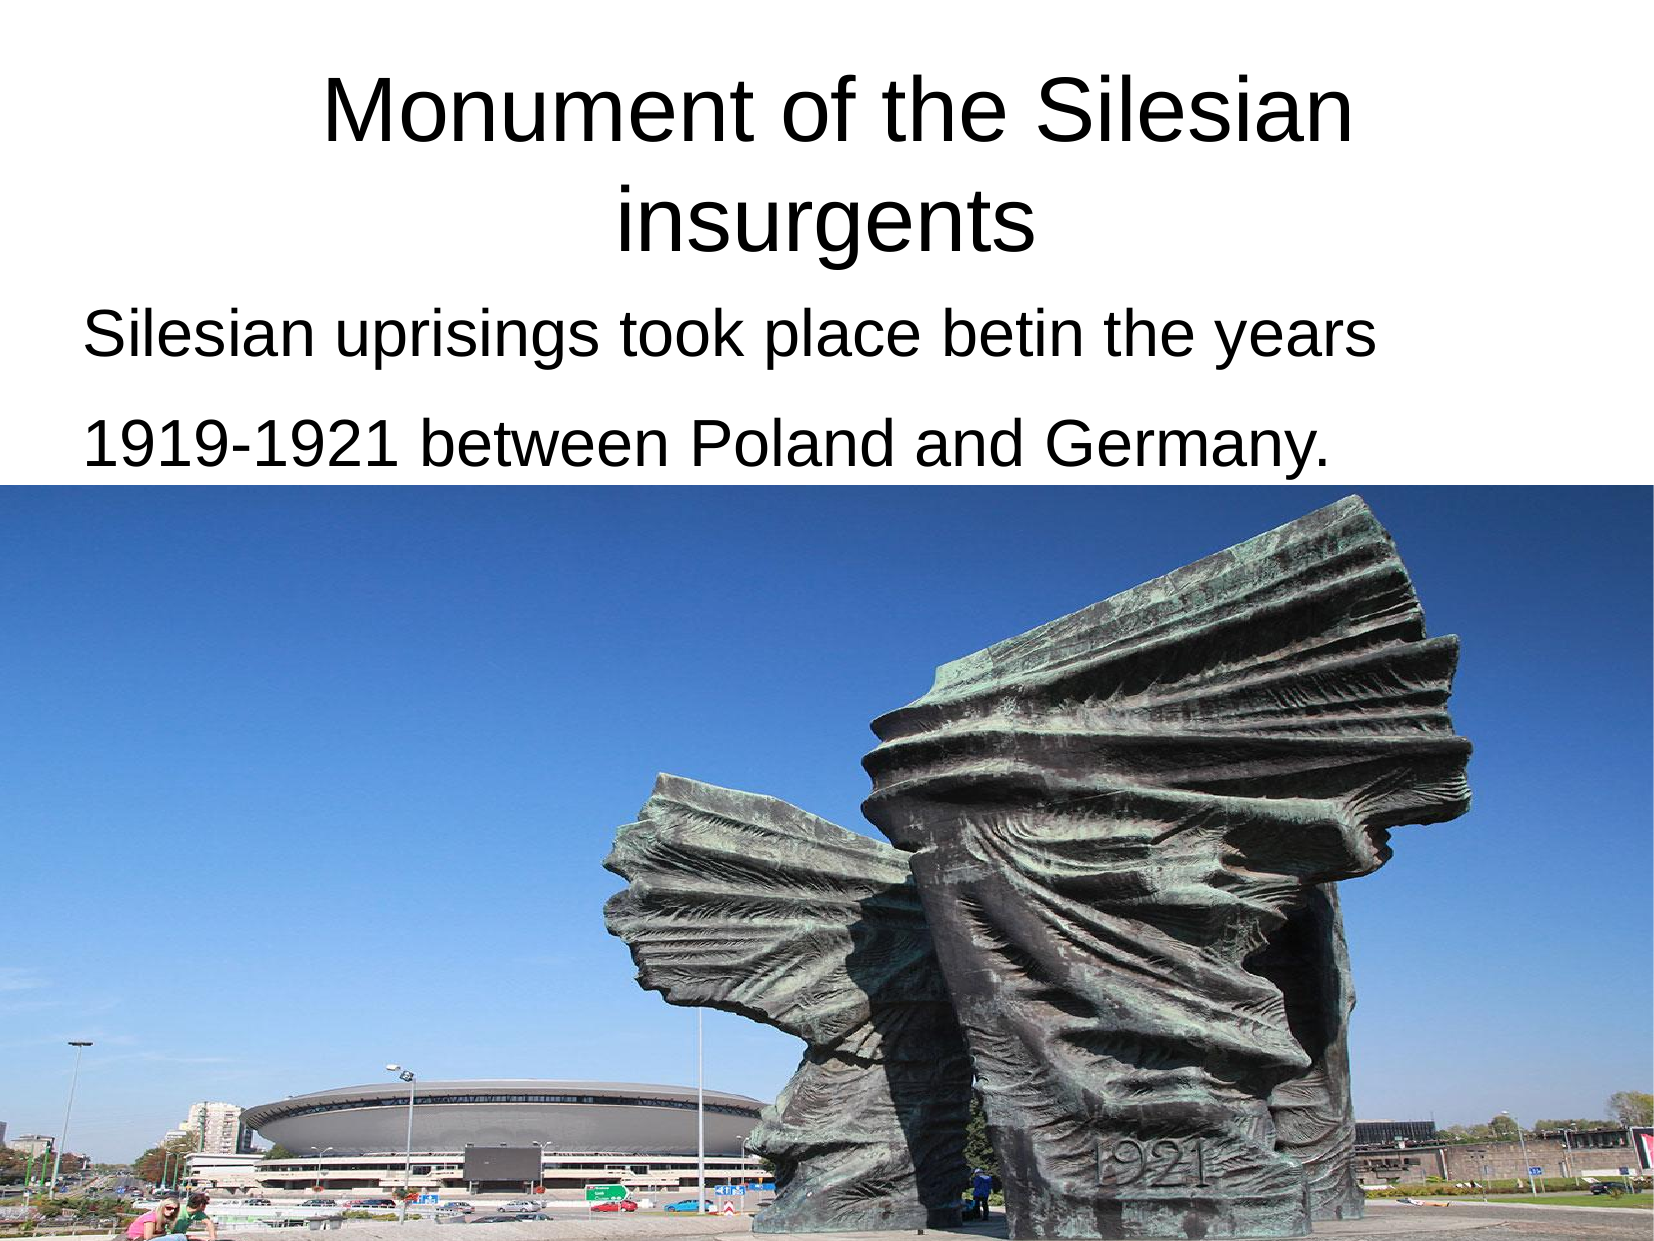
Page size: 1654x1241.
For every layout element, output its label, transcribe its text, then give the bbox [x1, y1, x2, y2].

list Silesian uprisings took place betin the years 1919-1921 between Poland and Germany. [82, 290, 1571, 485]
title Monument of the Silesian insurgents [82, 49, 1571, 257]
picture [0, 485, 1654, 1241]
